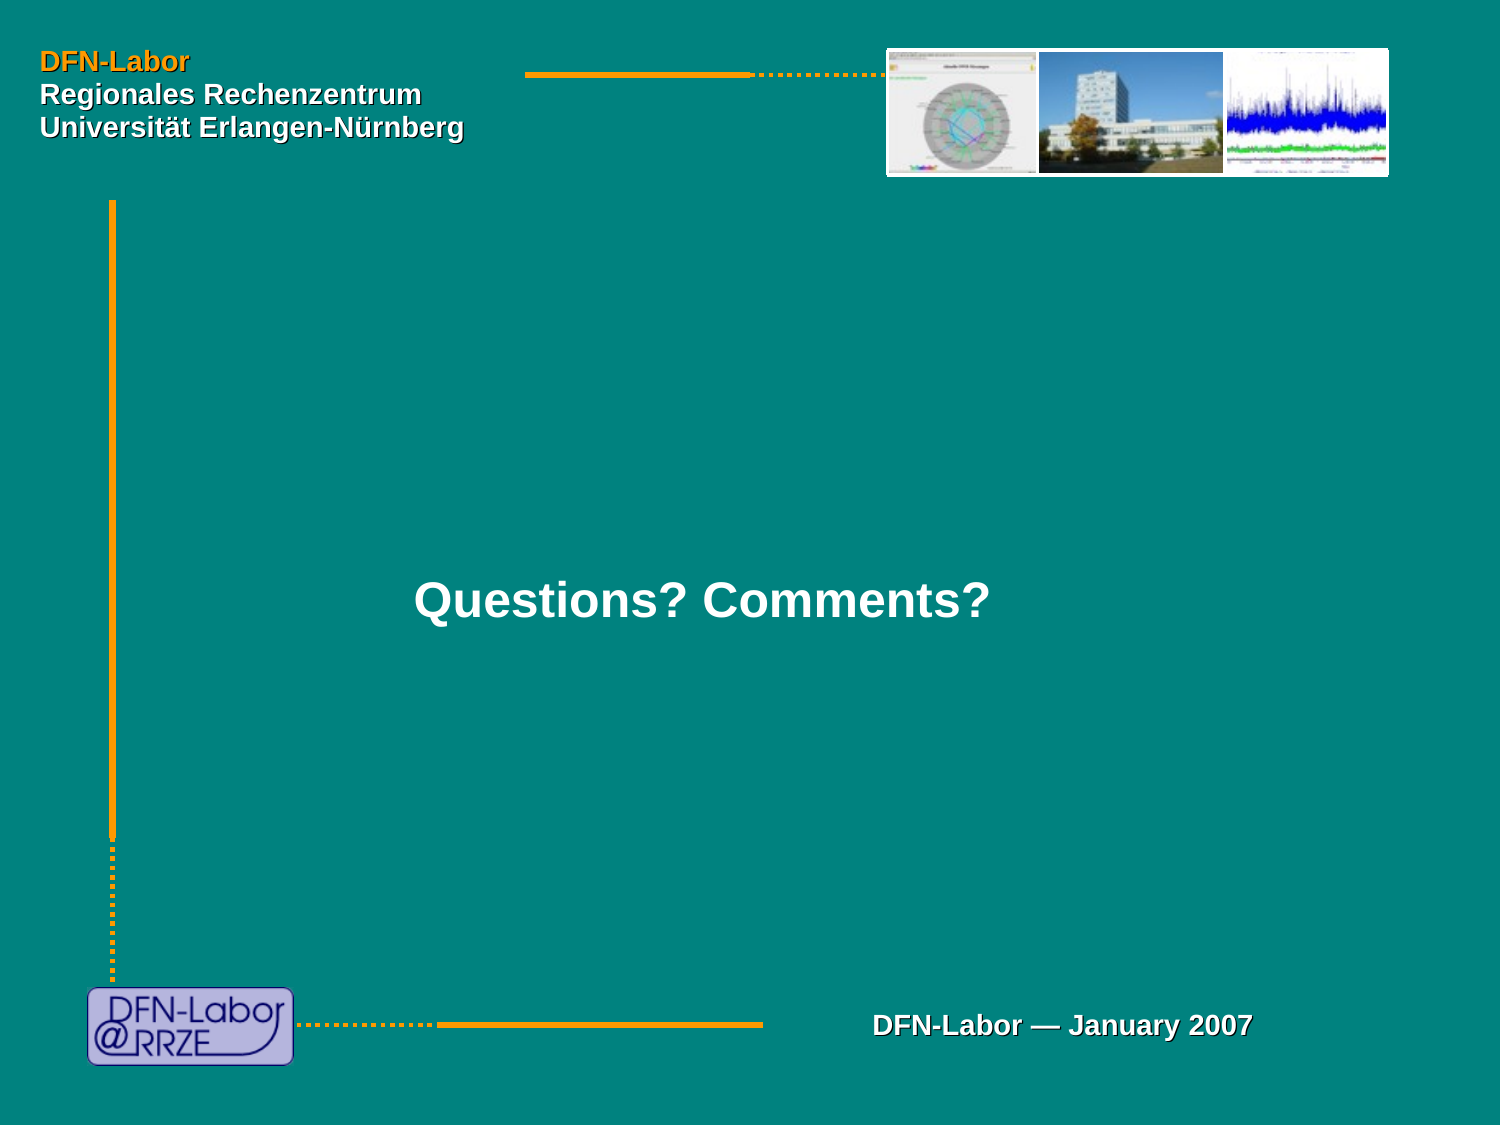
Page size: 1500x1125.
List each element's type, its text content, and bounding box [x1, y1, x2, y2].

picture [889, 52, 1036, 173]
picture [1039, 52, 1223, 173]
list Questions? Comments? [159, 262, 1359, 650]
picture [1227, 52, 1386, 173]
picture [87, 987, 294, 1066]
